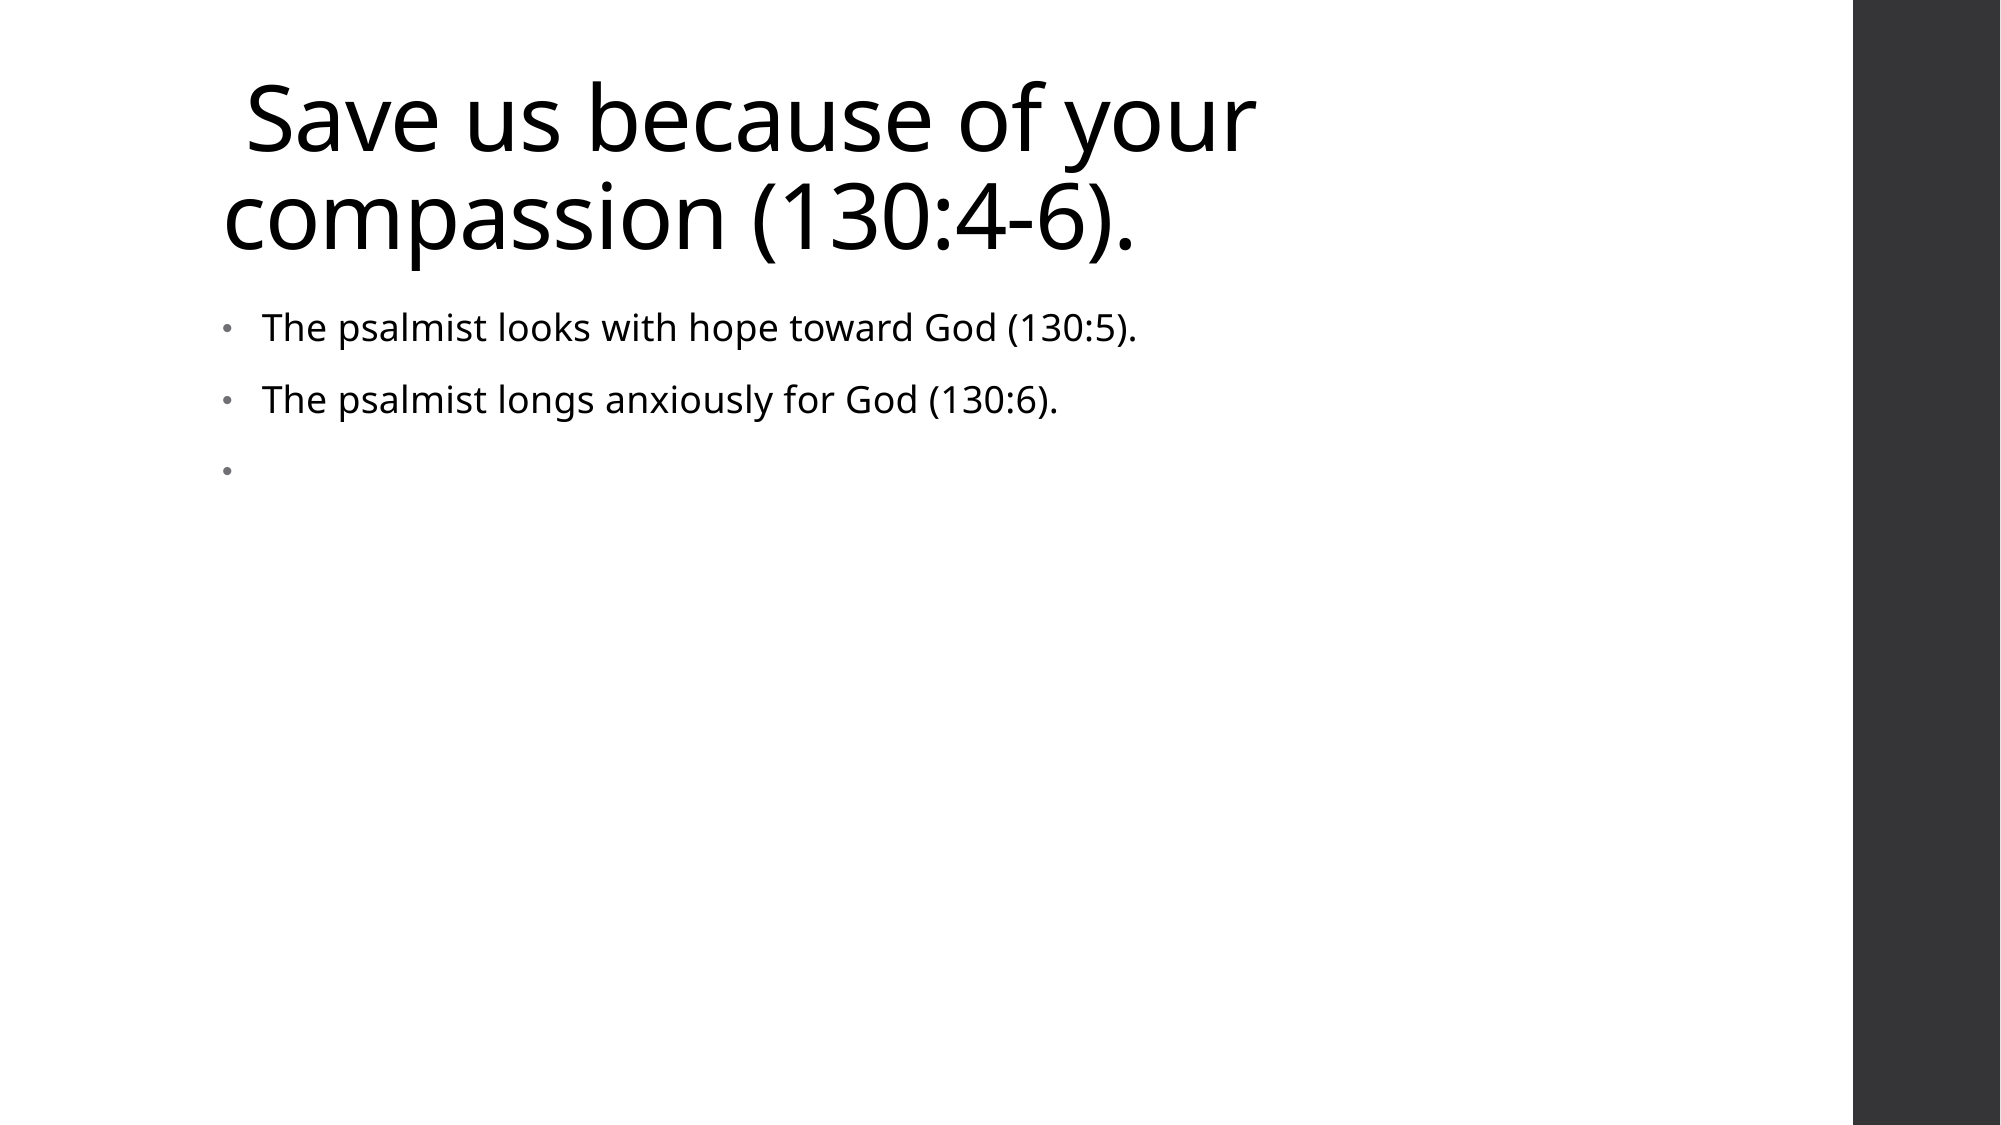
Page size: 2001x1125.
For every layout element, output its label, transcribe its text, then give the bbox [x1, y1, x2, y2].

list The psalmist looks with hope toward God (130:5). The psalmist longs anxiously for God (130:6). [206, 299, 1617, 1014]
title Save us because of your compassion (130:4-6). [206, 60, 1797, 278]
